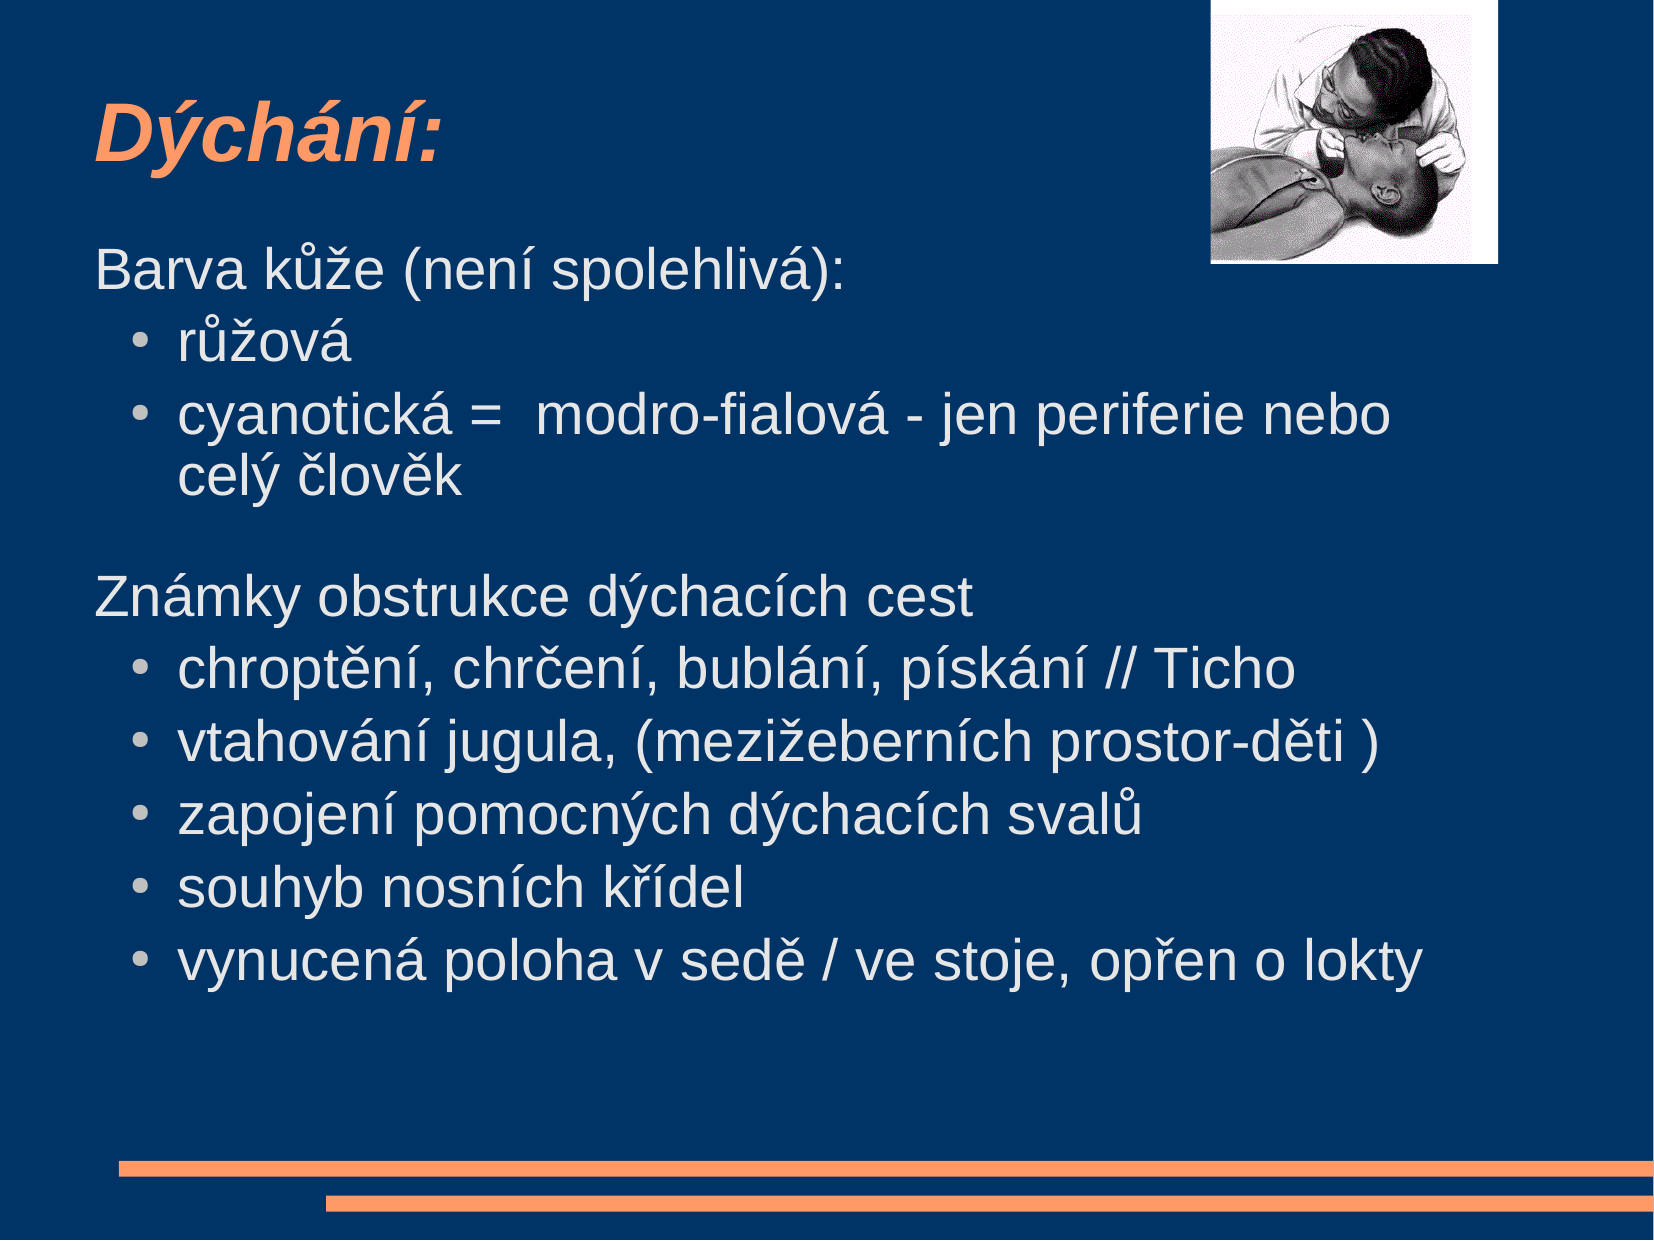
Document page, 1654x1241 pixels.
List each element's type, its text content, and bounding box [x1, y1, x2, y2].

title Dýchání: [94, 29, 1210, 236]
list Barva kůže (není spolehlivá): růžová cyanotická = modro-fialová - jen periferie nebo celý člověk Známky obstrukce dýchacích cest chroptění, chrčení, bublání, pískání // Ticho vtahování jugula, (mezižeberních prostor-děti ) zapojení pomocných dýchacích svalů souhyb nosních křídel vynucená poloha v sedě / ve stoje, opřen o lokty [94, 236, 1500, 1050]
picture [1210, 0, 1500, 266]
